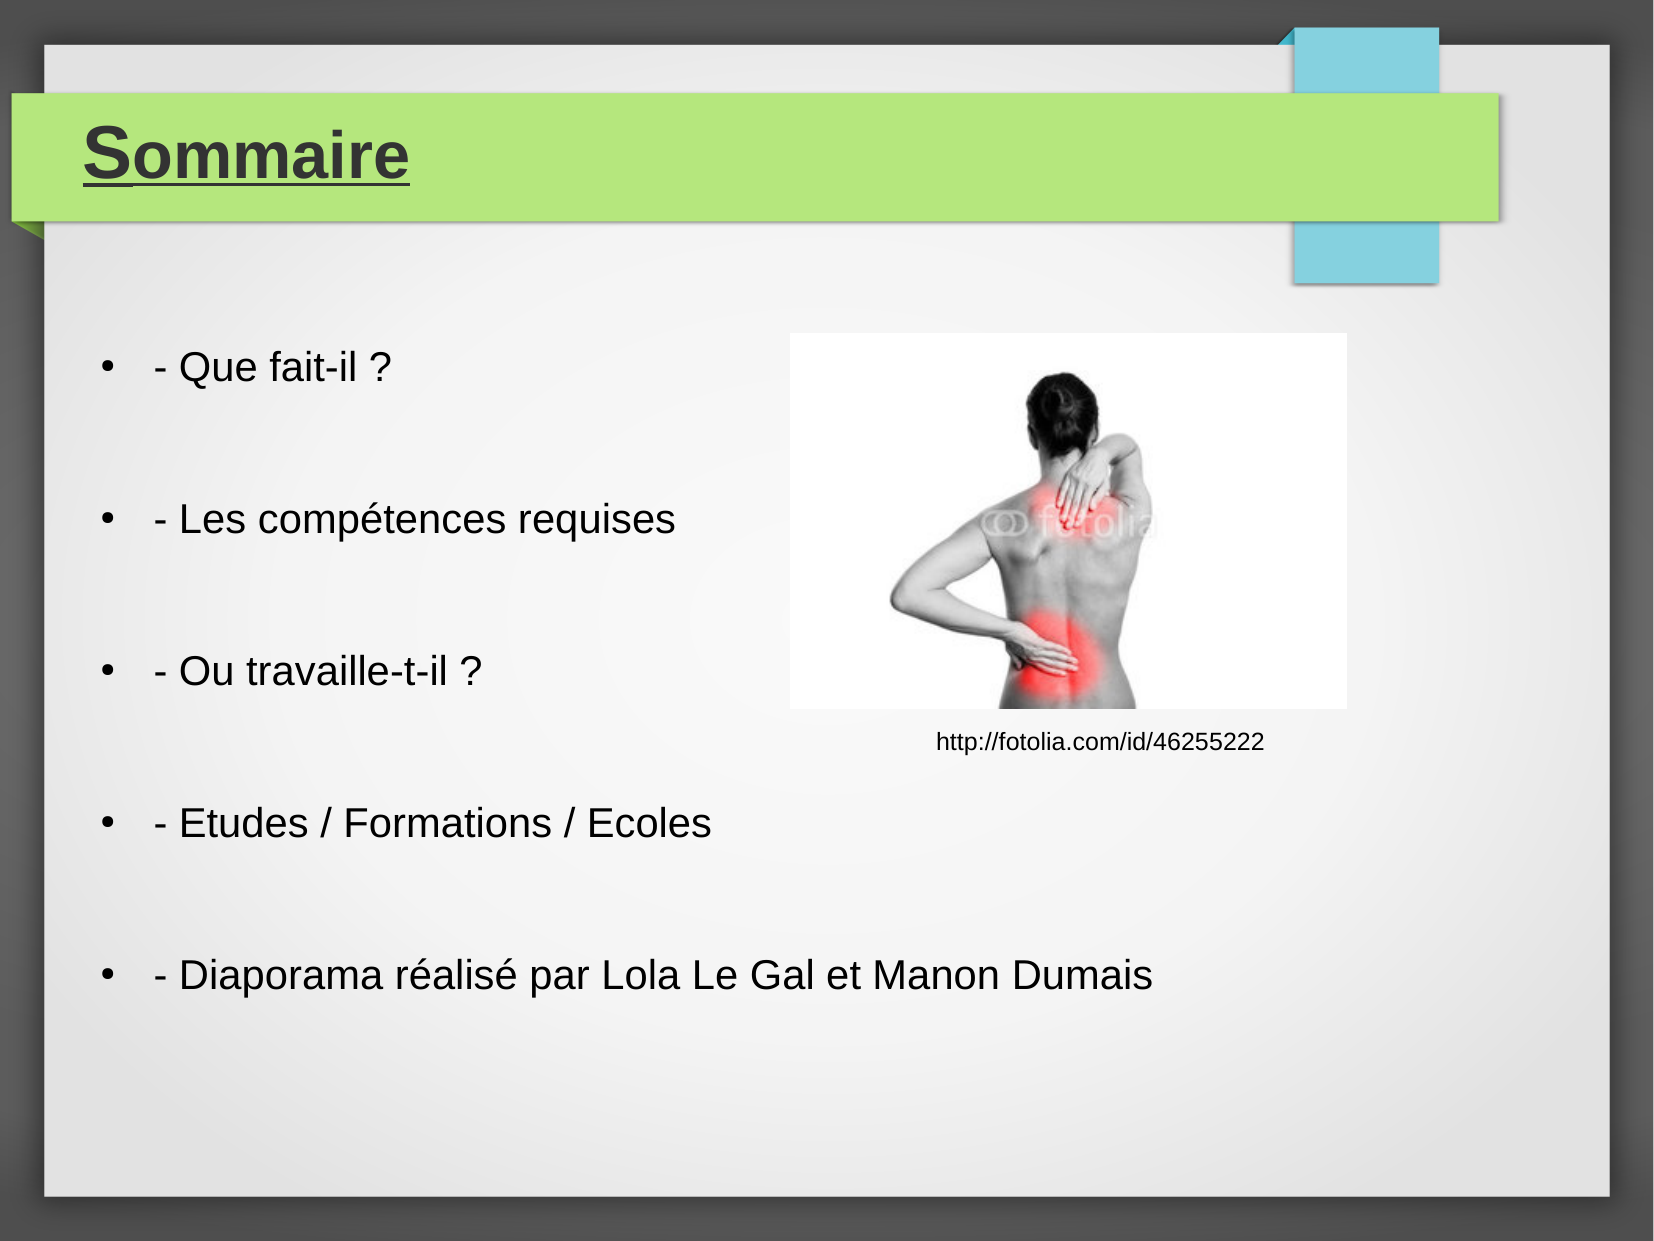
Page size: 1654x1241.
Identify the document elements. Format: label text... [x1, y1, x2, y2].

picture [0, 0, 1654, 1241]
title Sommaire [82, 49, 1571, 257]
text_box http://fotolia.com/id/46255222 [921, 720, 1300, 778]
list - Que fait-il ? - Les compétences requises - Ou travaille-t-il ? - Etudes / Formations / Ecoles - Diaporama réalisé par Lola Le Gal et Manon Dumais [82, 343, 1538, 1063]
